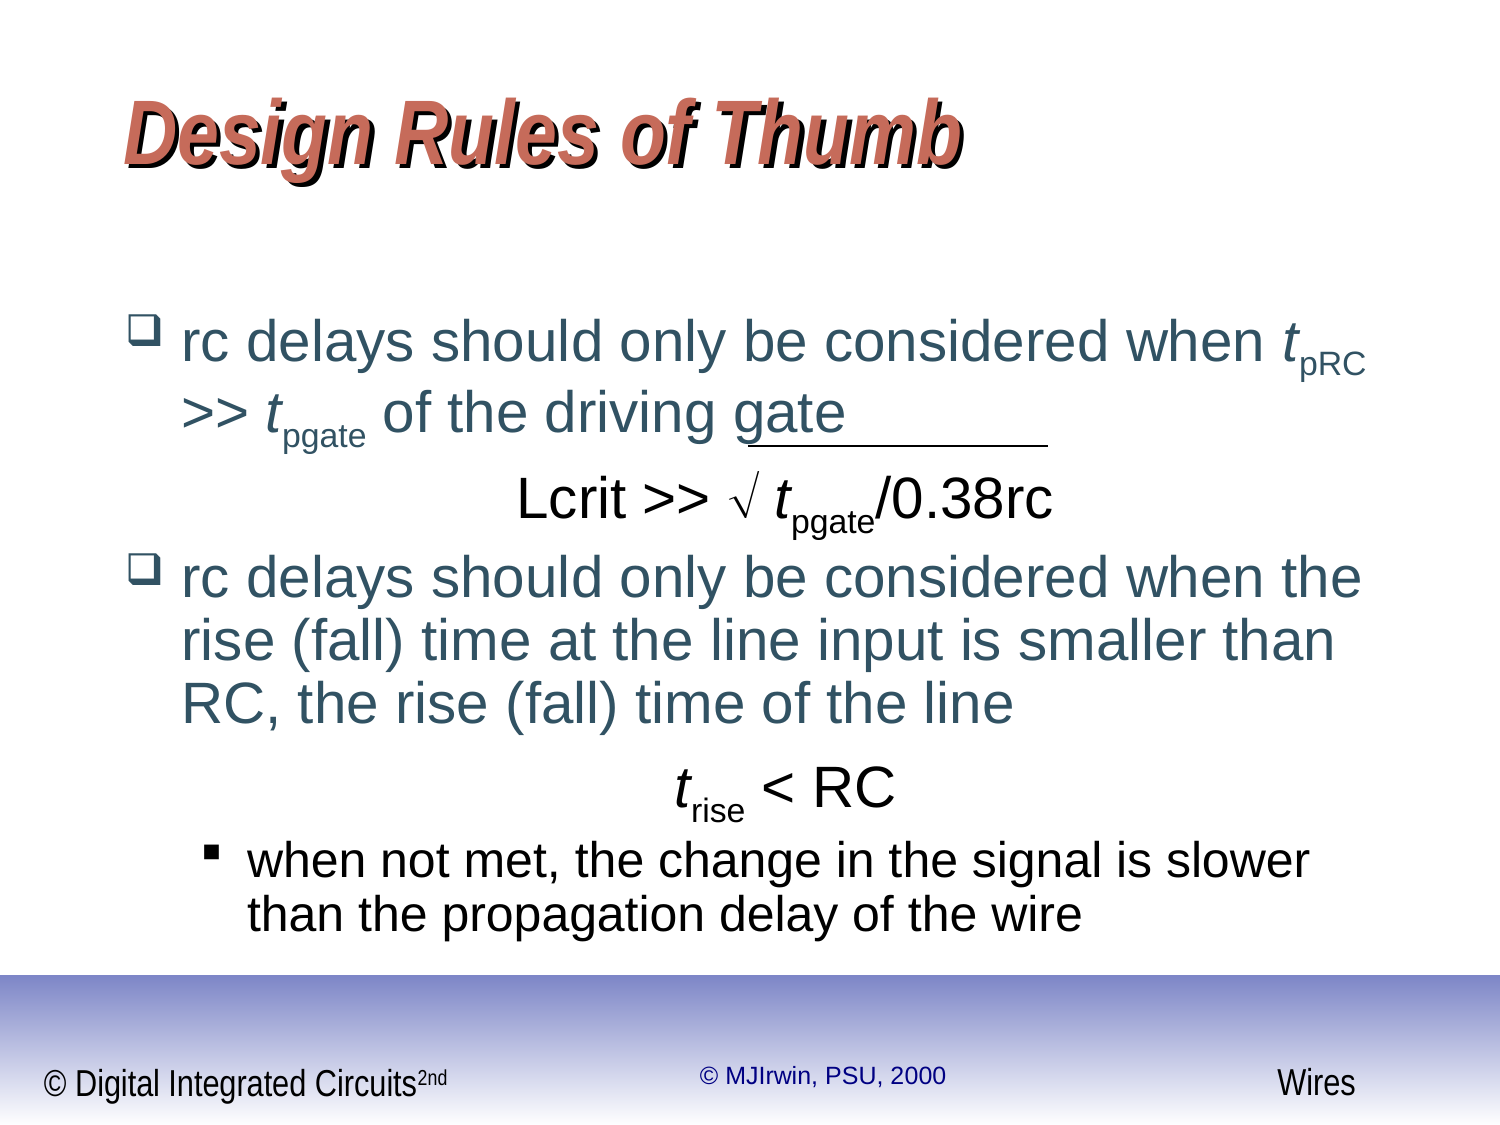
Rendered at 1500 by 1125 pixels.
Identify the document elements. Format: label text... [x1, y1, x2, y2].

list rc delays should only be considered when tpRC >> tpgate of the driving gate Lcrit >>  tpgate/0.38rc rc delays should only be considered when the rise (fall) time at the line input is smaller than RC, the rise (fall) time of the line trise < RC when not met, the change in the signal is slower than the propagation delay of the wire [110, 296, 1386, 972]
text_box © MJIrwin, PSU, 2000 [685, 1051, 962, 1097]
title Design Rules of Thumb [108, 65, 1384, 190]
